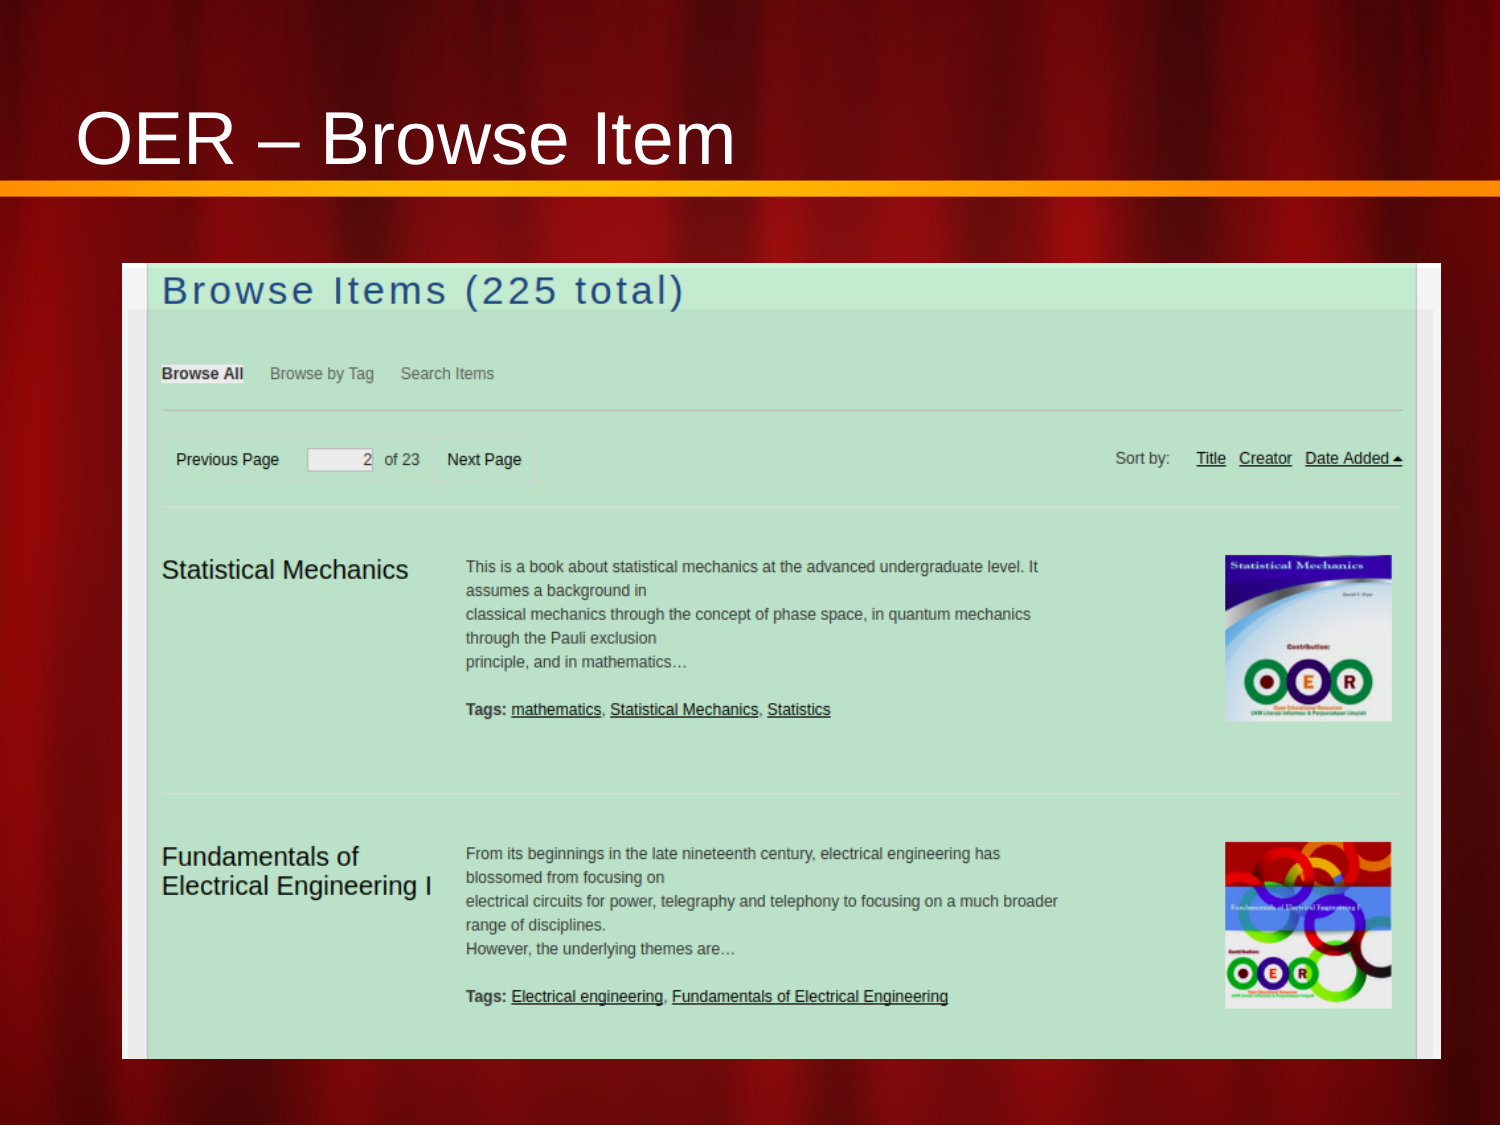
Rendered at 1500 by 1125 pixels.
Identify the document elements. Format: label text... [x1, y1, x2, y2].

title OER – Browse Item [74, 44, 1425, 233]
picture [0, 0, 1500, 1125]
